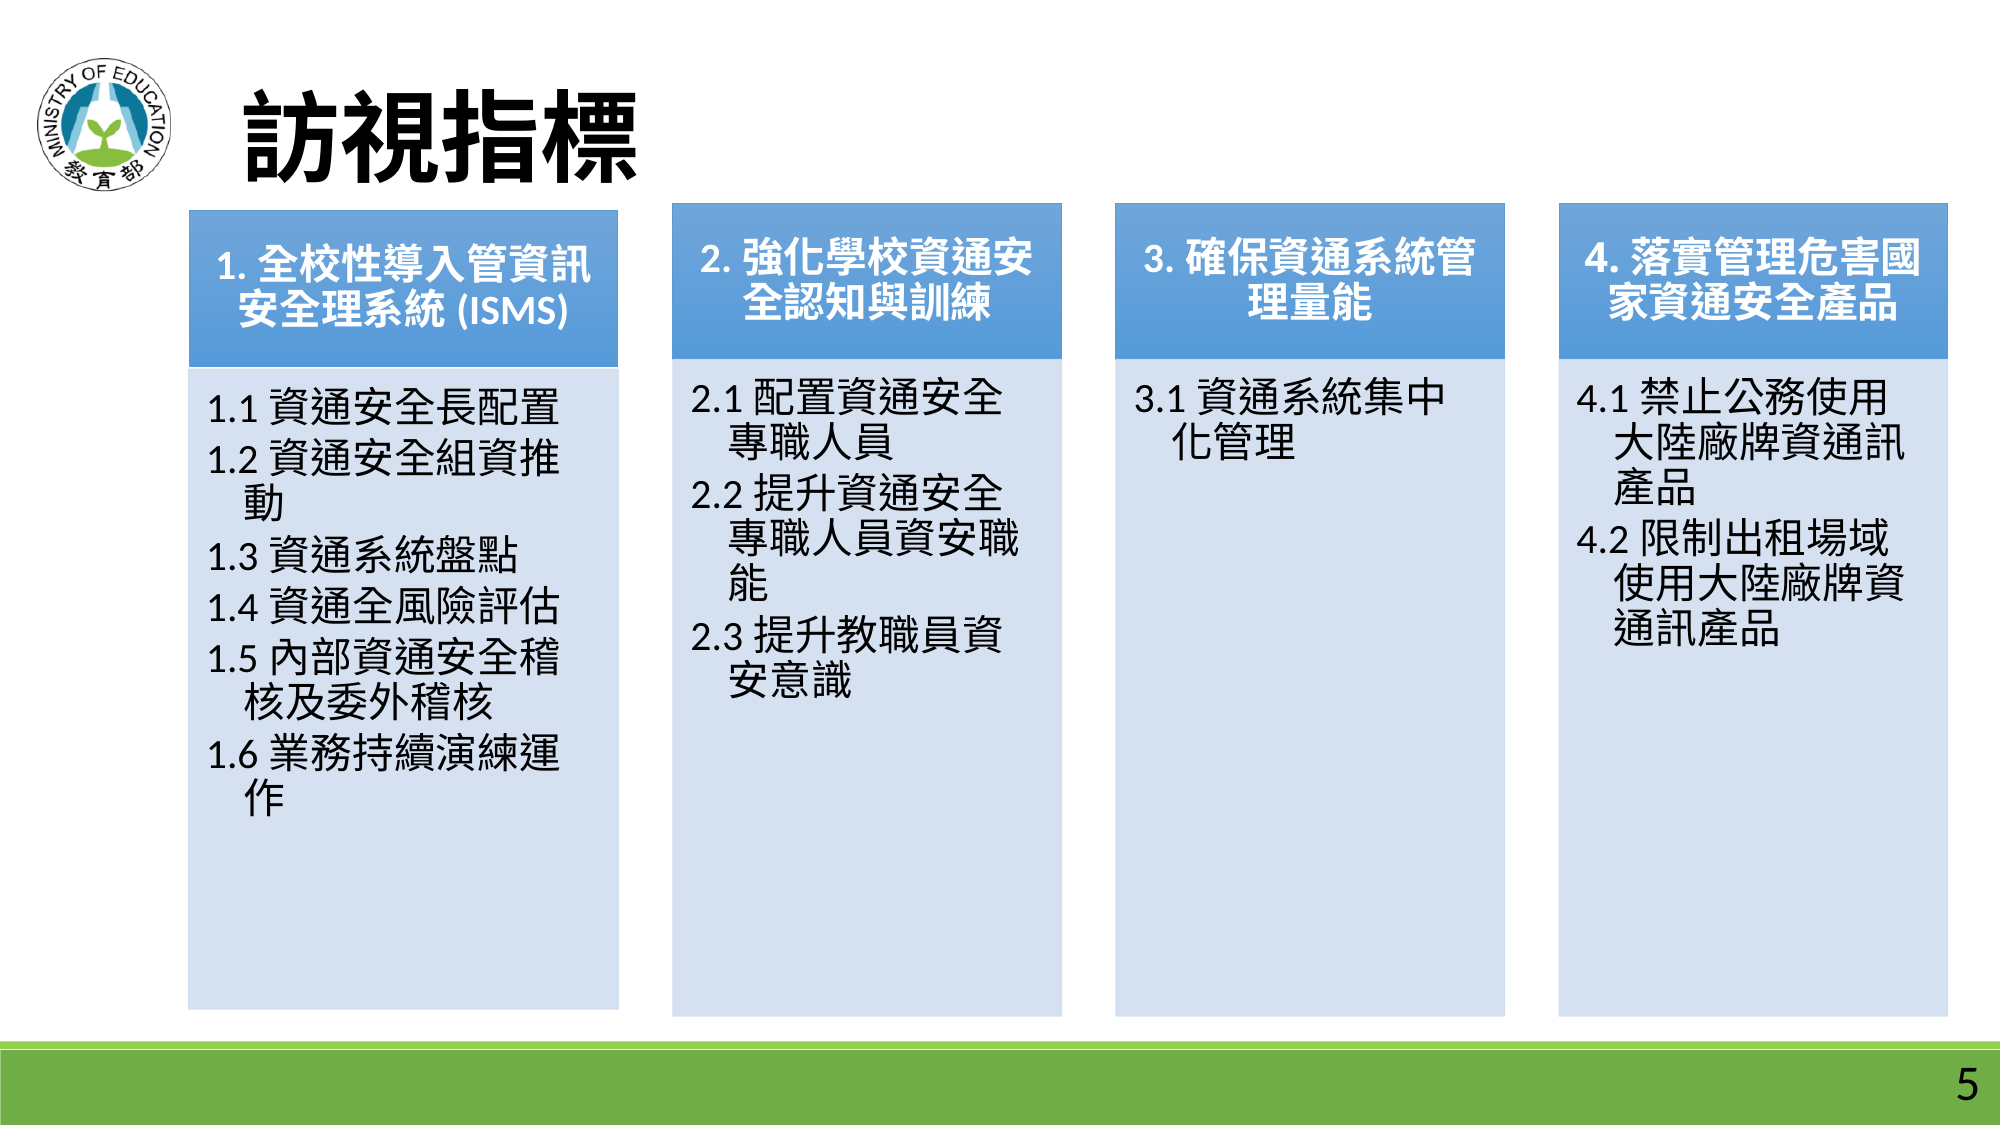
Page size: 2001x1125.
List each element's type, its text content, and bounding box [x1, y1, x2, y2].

text_box 1.全校性導入管資訊安全理系統(ISMS) [189, 210, 618, 367]
text_box 1.1資通安全長配置 1.2資通安全組資推動 1.3資通系統盤點 1.4資通全風險評估 1.5內部資通安全稽核及委外稽核 1.6業務持續演練運作 [188, 369, 619, 1010]
slide_number <編號> [1545, 1049, 1996, 1110]
text_box 3.1資通系統集中化管理 [1115, 359, 1505, 1016]
text_box 4.1禁止公務使用大陸廠牌資通訊產品 4.2限制出租場域使用大陸廠牌資通訊產品 [1559, 359, 1948, 1016]
picture [37, 58, 171, 192]
text_box 3.確保資通系統管理量能 [1115, 203, 1505, 359]
text_box 4.落實管理危害國家資通安全產品 [1559, 203, 1948, 359]
text_box 訪視指標 [226, 67, 1432, 203]
text_box 2.強化學校資通安全認知與訓練 [672, 203, 1062, 359]
text_box 2.1配置資通安全專職人員 2.2提升資通安全專職人員資安職能 2.3提升教職員資安意識 [672, 359, 1062, 1016]
